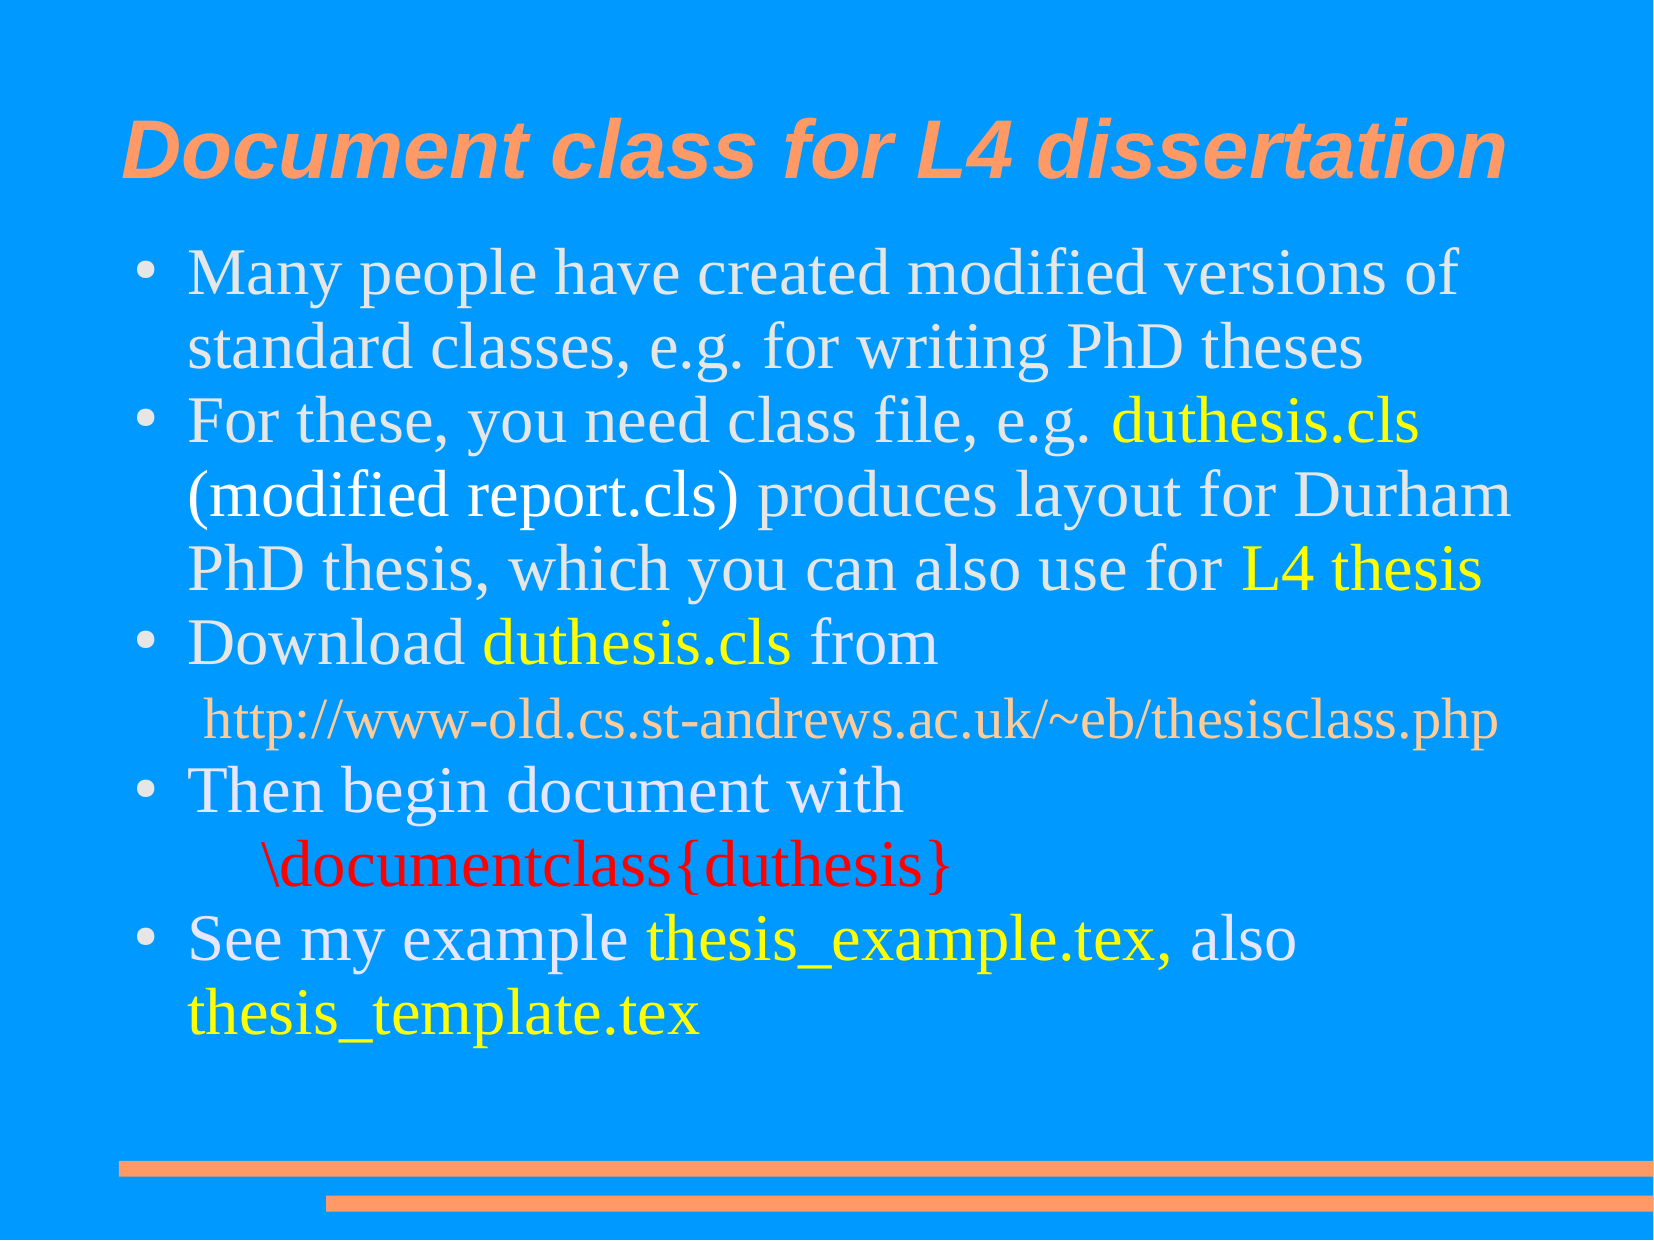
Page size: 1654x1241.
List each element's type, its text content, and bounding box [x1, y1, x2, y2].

title Document class for L4 dissertation [121, 46, 1534, 234]
list Many people have created modified versions of standard classes, e.g. for writing PhD theses For these, you need class file, e.g. duthesis.cls (modified report.cls) produces layout for Durham PhD thesis, which you can also use for L4 thesis Download duthesis.cls from http://www-old.cs.st-andrews.ac.uk/~eb/thesisclass.php Then begin document with \documentclass{duthesis} See my example thesis_example.tex, also thesis_template.tex [116, 234, 1556, 1056]
